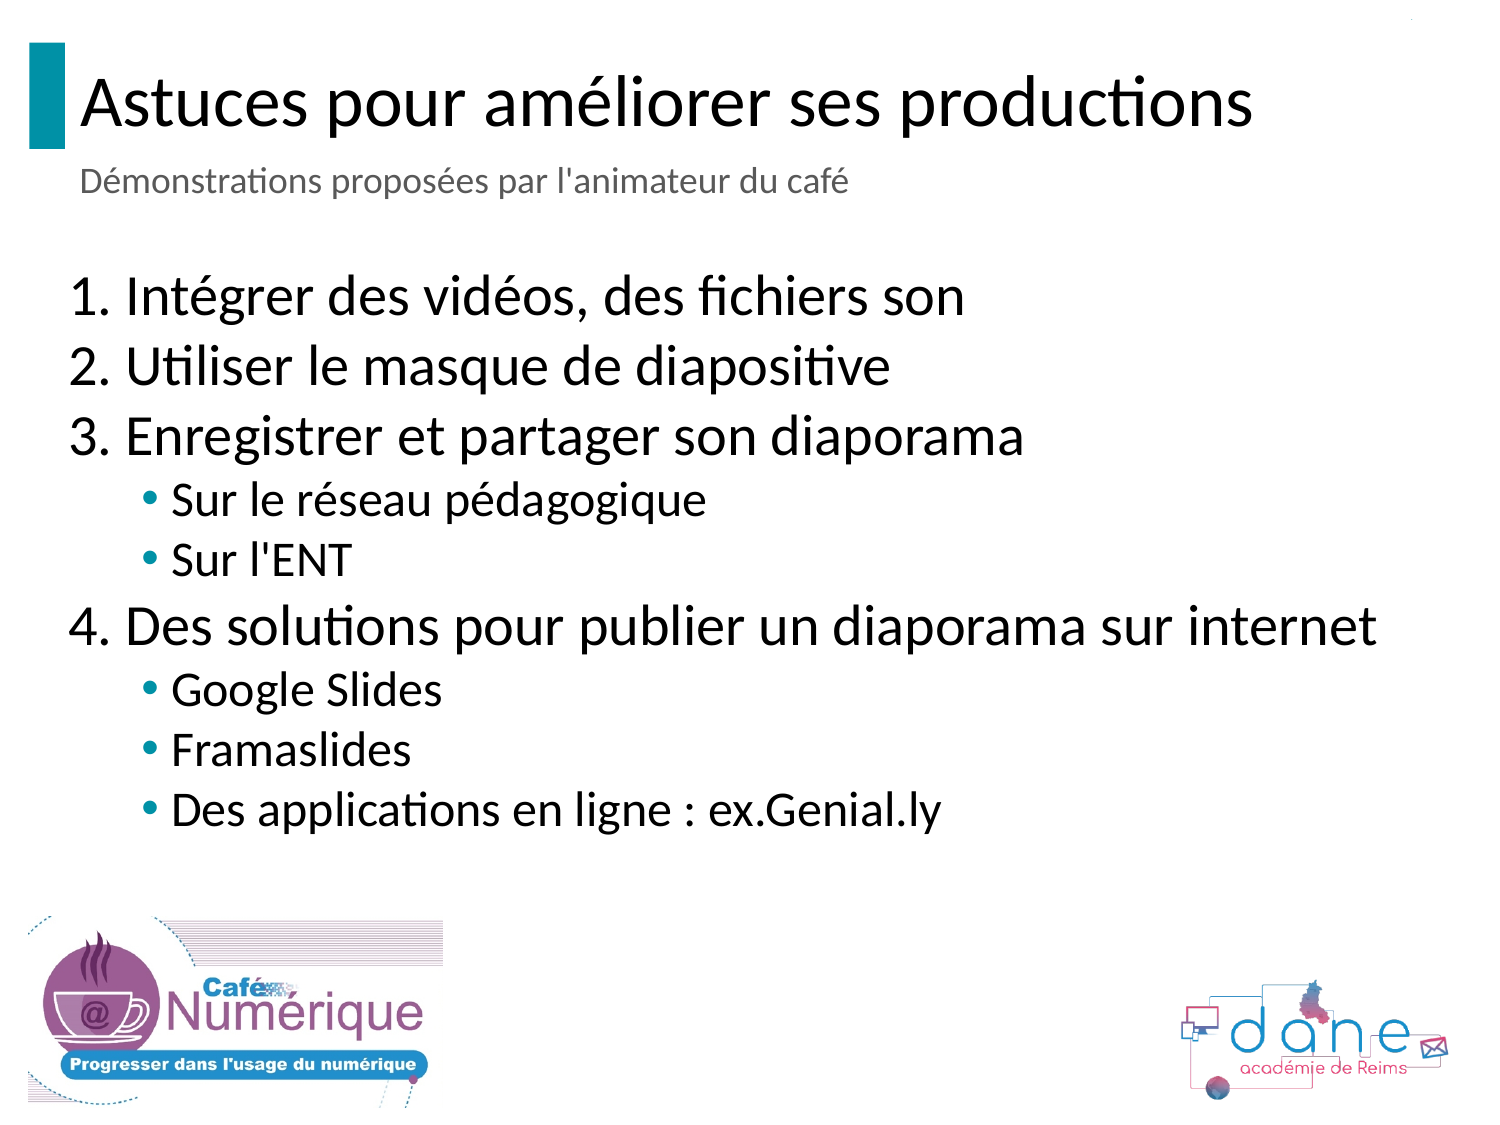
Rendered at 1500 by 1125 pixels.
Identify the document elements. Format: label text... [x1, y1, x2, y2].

picture [1175, 976, 1451, 1102]
picture [28, 916, 443, 1108]
title Astuces pour améliorer ses productions [64, 45, 1376, 149]
list Démonstrations proposées par l'animateur du café [64, 149, 1374, 222]
text_box 1. Intégrer des vidéos, des fichiers son 2. Utiliser le masque de diapositive 3. Enregistrer et partager son diaporama Sur le réseau pédagogique Sur l'ENT 4. Des solutions pour publier un diaporama sur internet Google Slides Framaslides Des applications en ligne : ex.Genial.ly [53, 249, 1447, 929]
